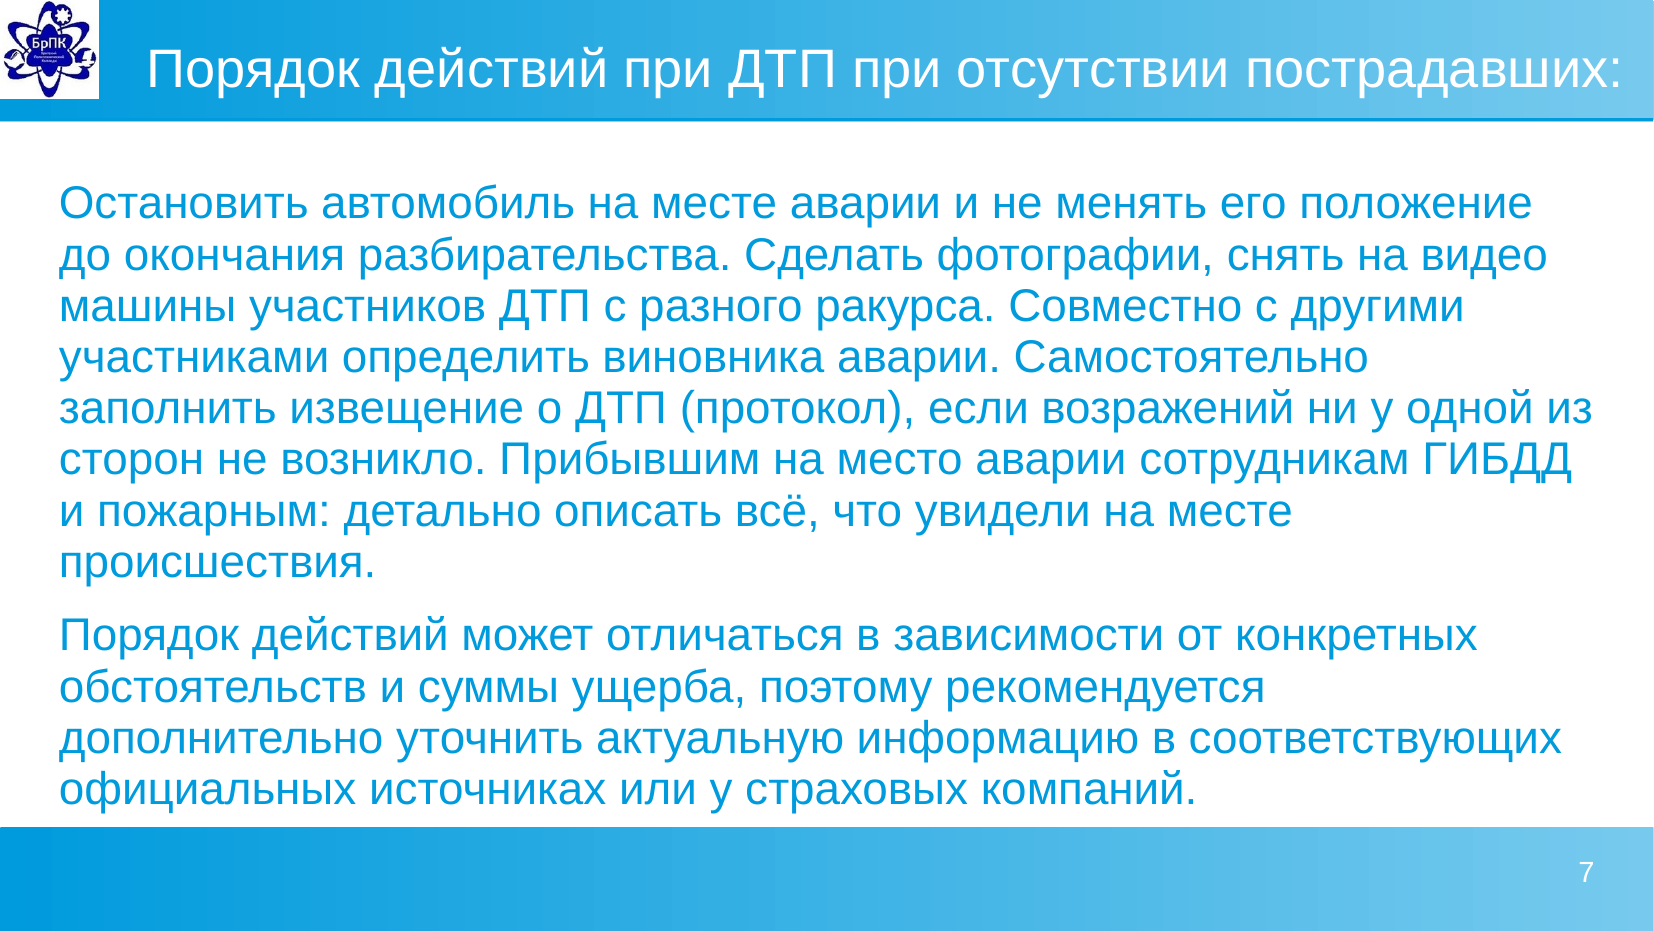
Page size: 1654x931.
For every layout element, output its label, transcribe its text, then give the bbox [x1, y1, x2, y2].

picture [0, 0, 98, 98]
title Порядок действий при ДТП при отсутствии пострадавших: [118, 38, 1654, 99]
list Остановить автомобиль на месте аварии и не менять его положение до окончания разбирательства. Сделать фотографии, снять на видео машины участников ДТП с разного ракурса. Совместно с другими участниками определить виновника аварии. Самостоятельно заполнить извещение о ДТП (протокол), если возражений ни у одной из сторон не возникло. Прибывшим на место аварии сотрудникам ГИБДД и пожарным: детально описать всё, что увидели на месте происшествия. Порядок действий может отличаться в зависимости от конкретных обстоятельств и суммы ущерба, поэтому рекомендуется дополнительно уточнить актуальную информацию в соответствующих официальных источниках или у страховых компаний. [59, 177, 1595, 768]
